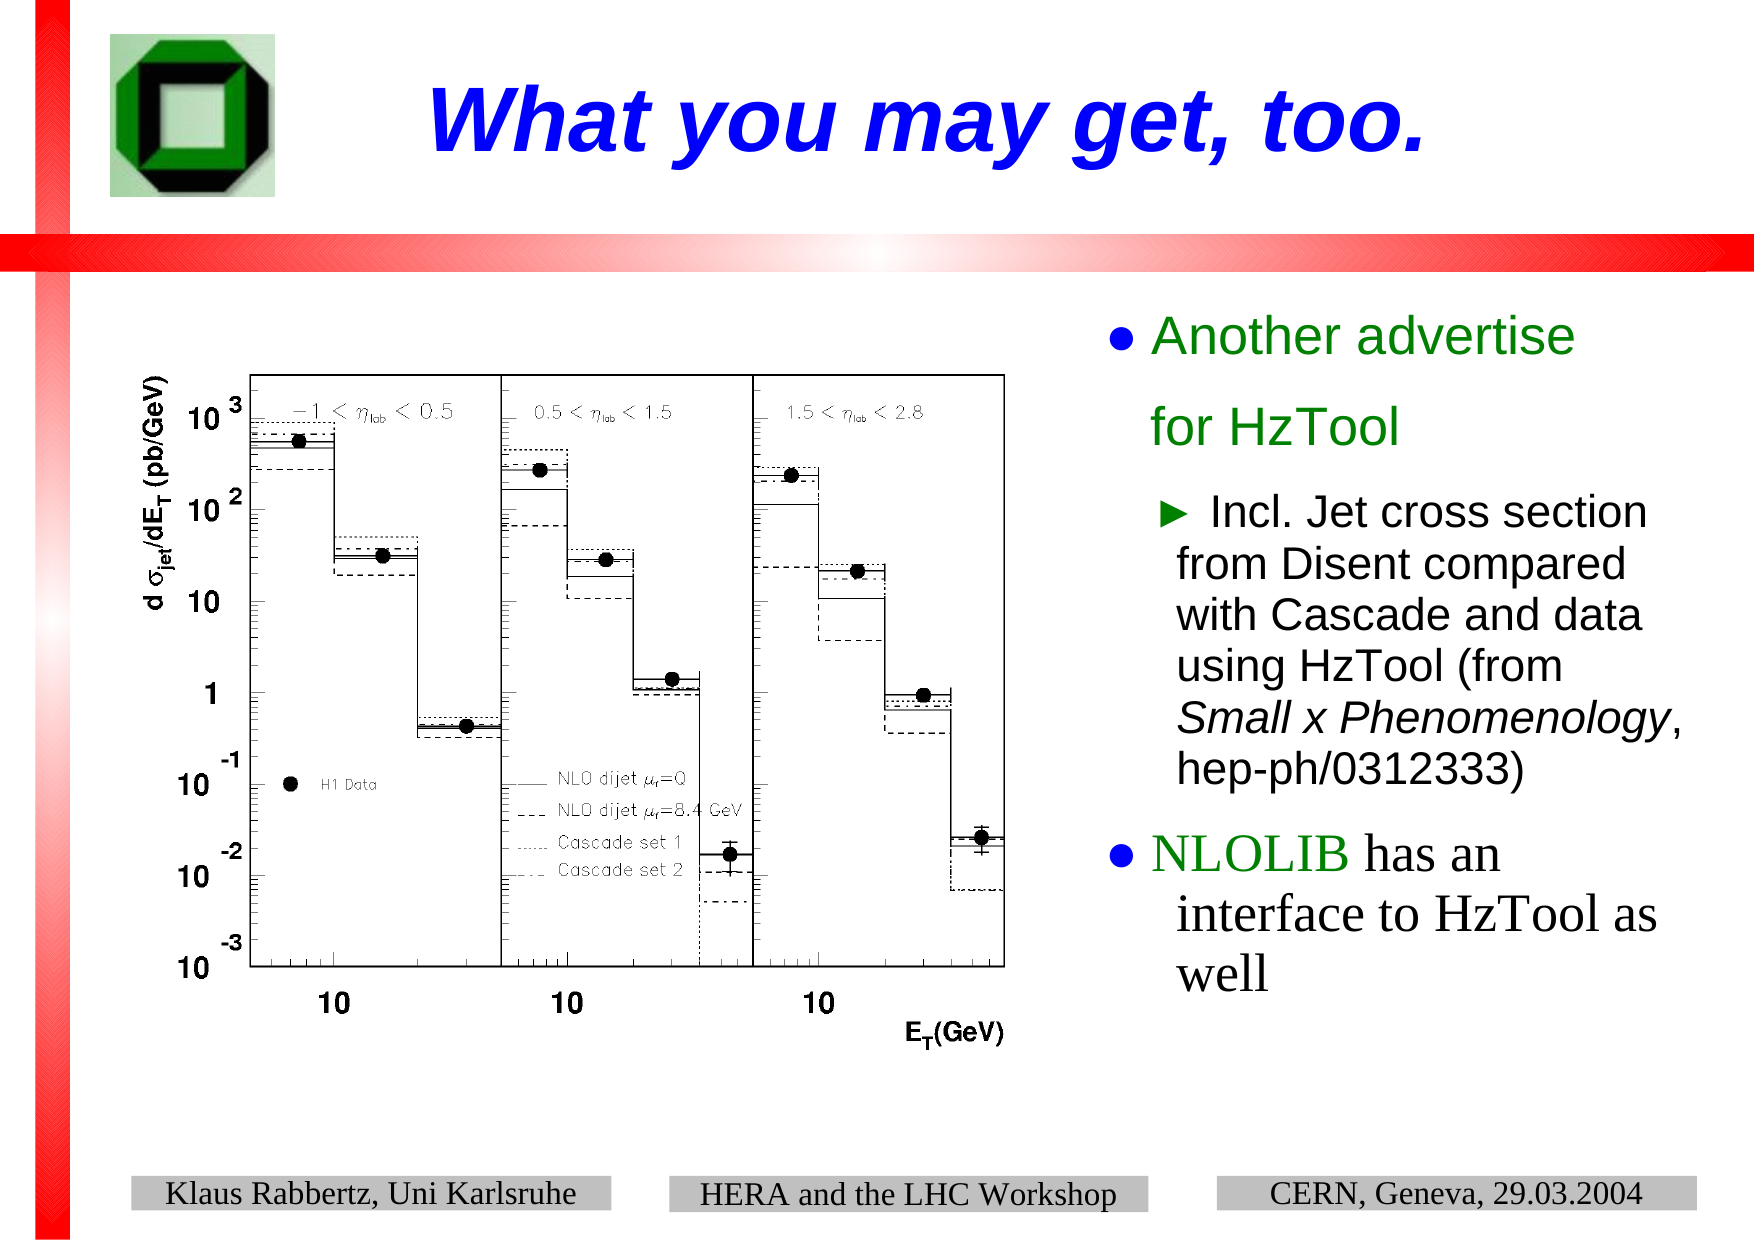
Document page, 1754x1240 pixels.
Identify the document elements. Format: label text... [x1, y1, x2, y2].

title What you may get, too. [286, 16, 1570, 224]
picture [128, 276, 1102, 1164]
picture [110, 34, 275, 197]
list ● Another advertise for HzTool ► Incl. Jet cross section from Disent compared with Cascade and data using HzTool (from Small x Phenomenology, hep-ph/0312333) ● NLOLIB has an interface to HzTool as well [1102, 305, 1698, 1139]
